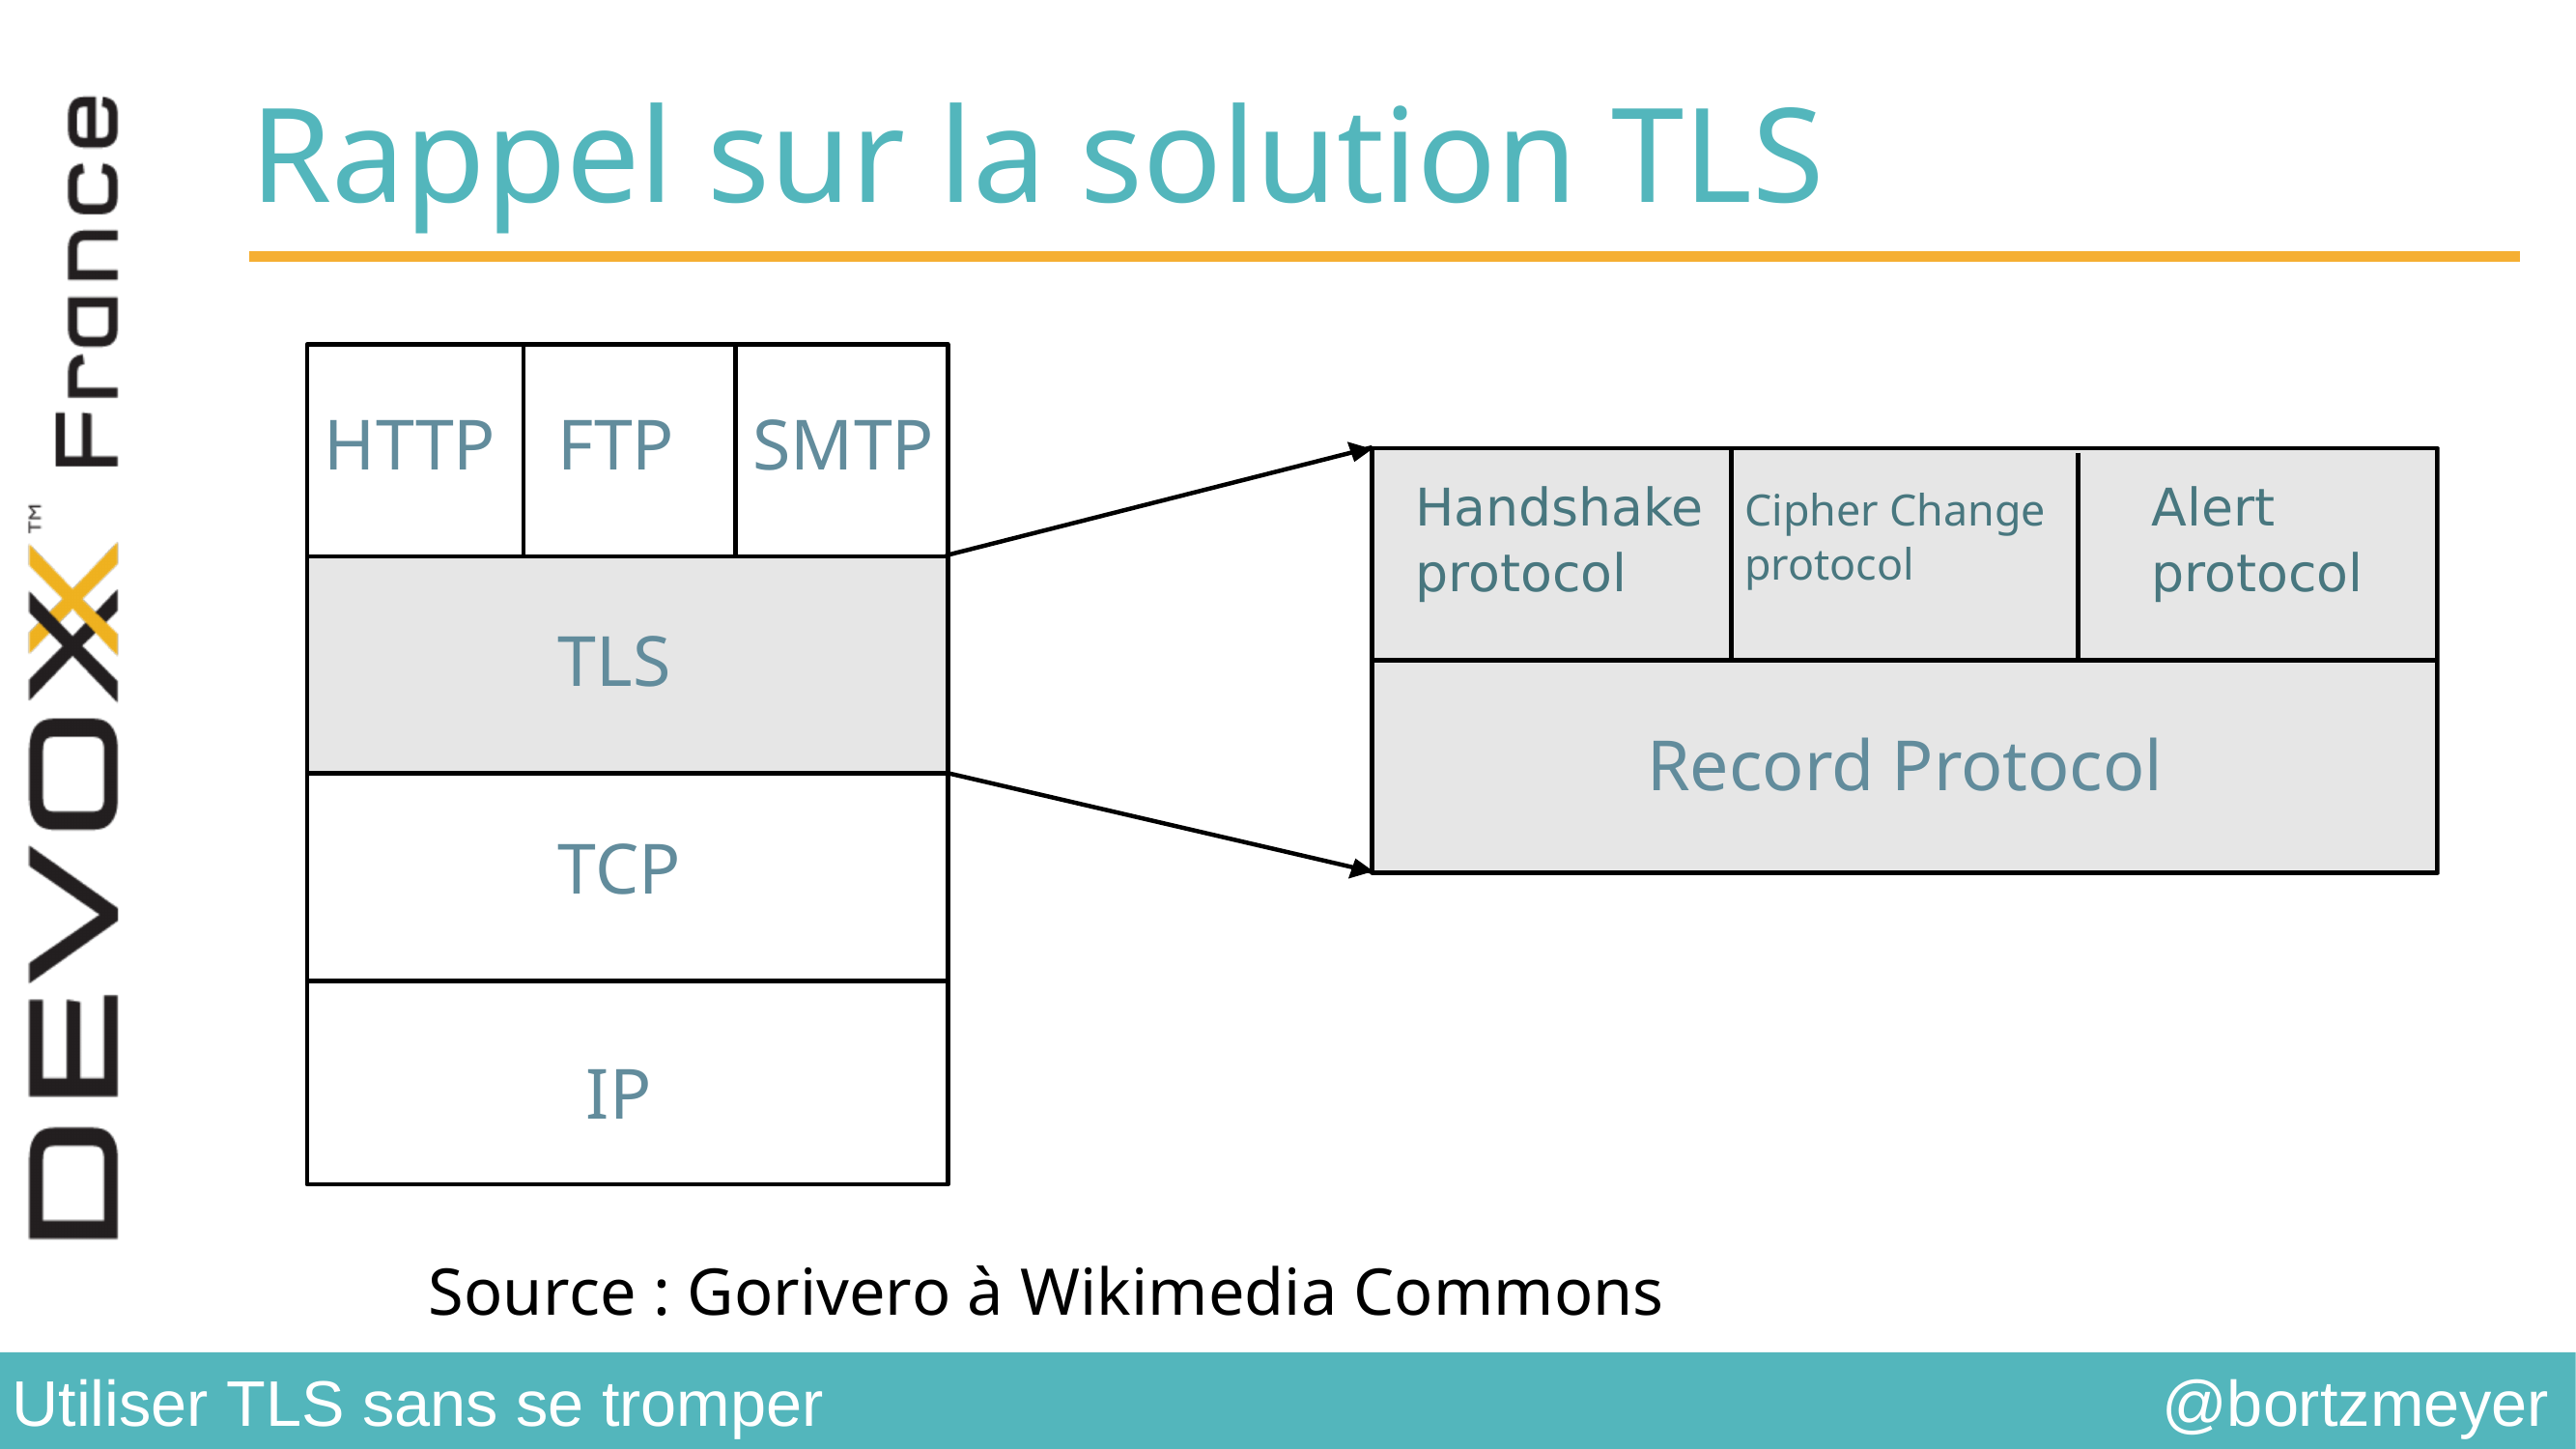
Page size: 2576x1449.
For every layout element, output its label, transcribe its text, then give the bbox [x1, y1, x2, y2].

picture [304, 342, 2440, 1187]
picture [0, 74, 141, 1270]
text_box Rappel sur la solution TLS [250, 71, 2453, 229]
text_box Source : Gorivero à Wikimedia Commons [414, 1243, 1769, 1336]
